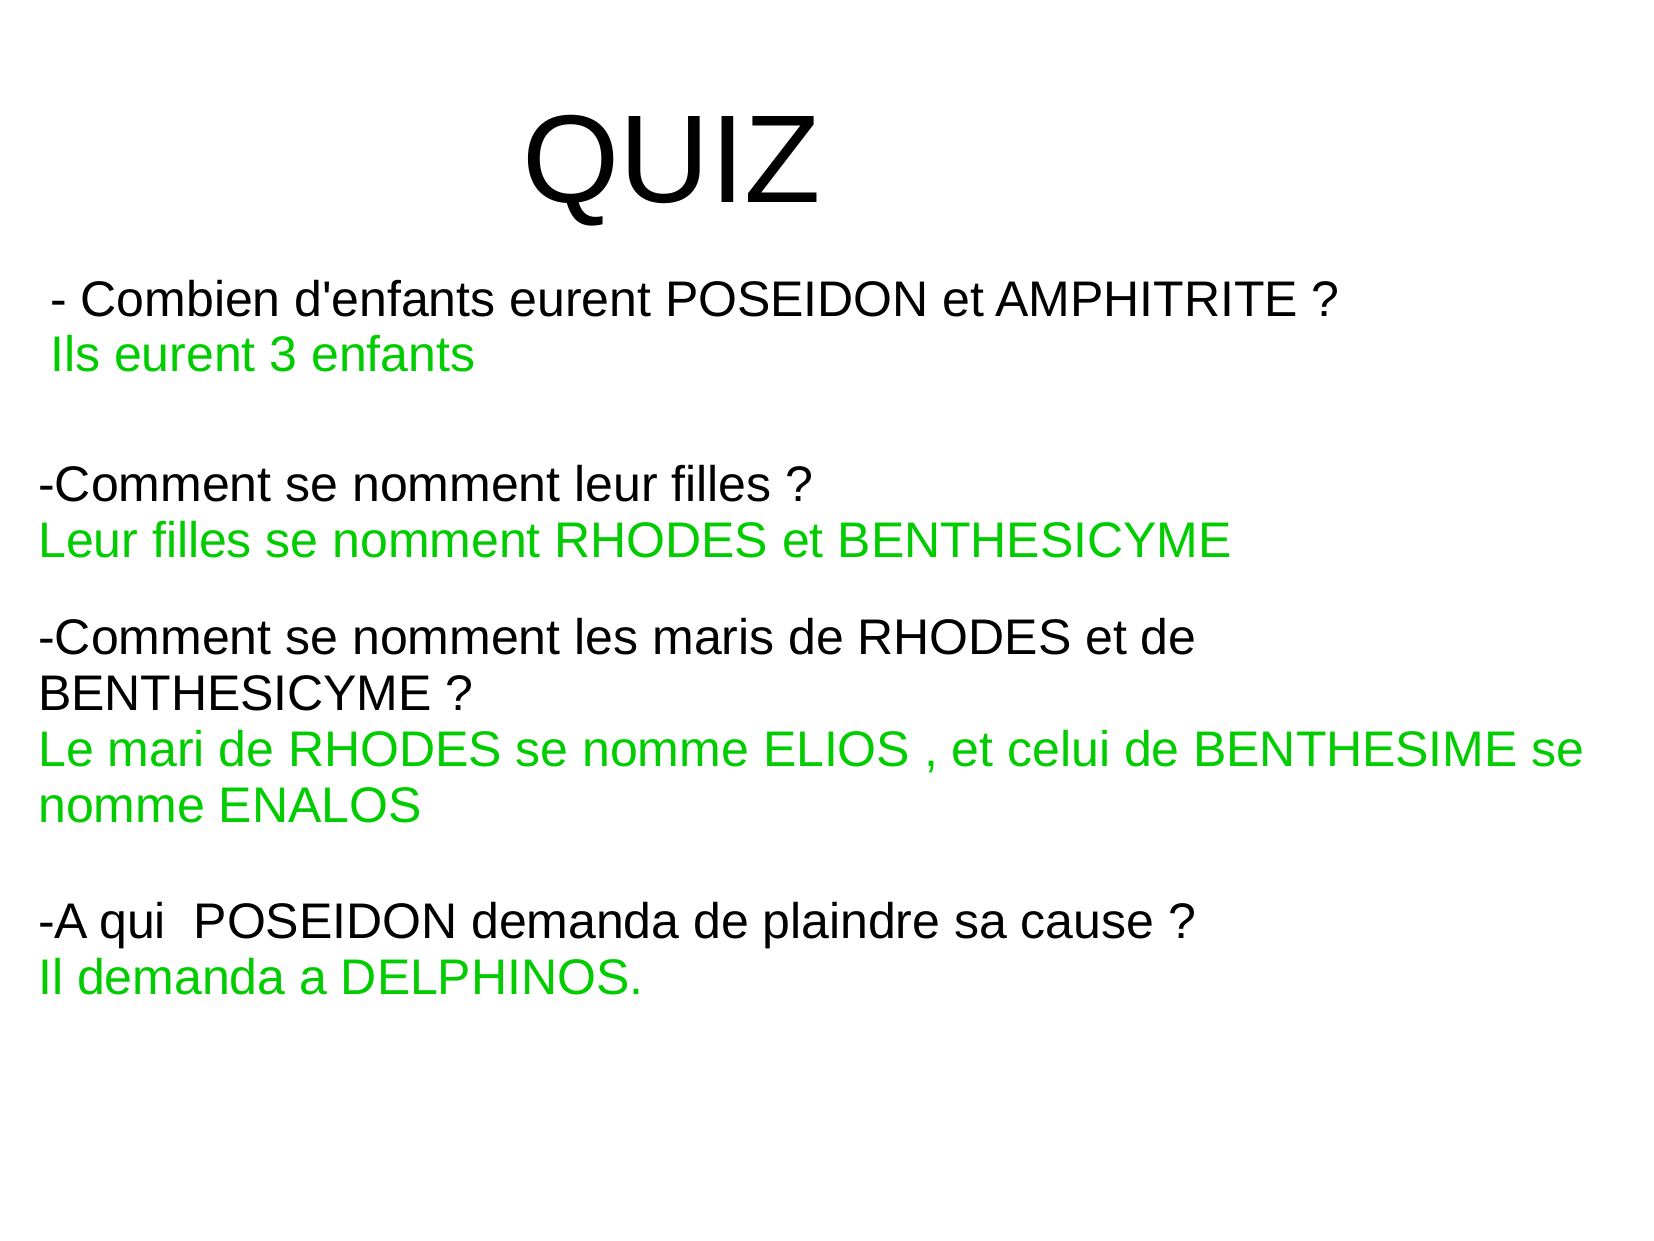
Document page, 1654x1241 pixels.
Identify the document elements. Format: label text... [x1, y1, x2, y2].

text_box QUIZ [507, 81, 837, 237]
text_box - Combien d'enfants eurent POSEIDON et AMPHITRITE ? Ils eurent 3 enfants [35, 263, 1381, 390]
text_box -Comment se nomment leur filles ? Leur filles se nomment RHODES et BENTHESICYME [23, 448, 1248, 576]
text_box -Comment se nomment les maris de RHODES et de BENTHESICYME ? Le mari de RHODES se nomme ELIOS , et celui de BENTHESIME se nomme ENALOS [23, 602, 1640, 1116]
